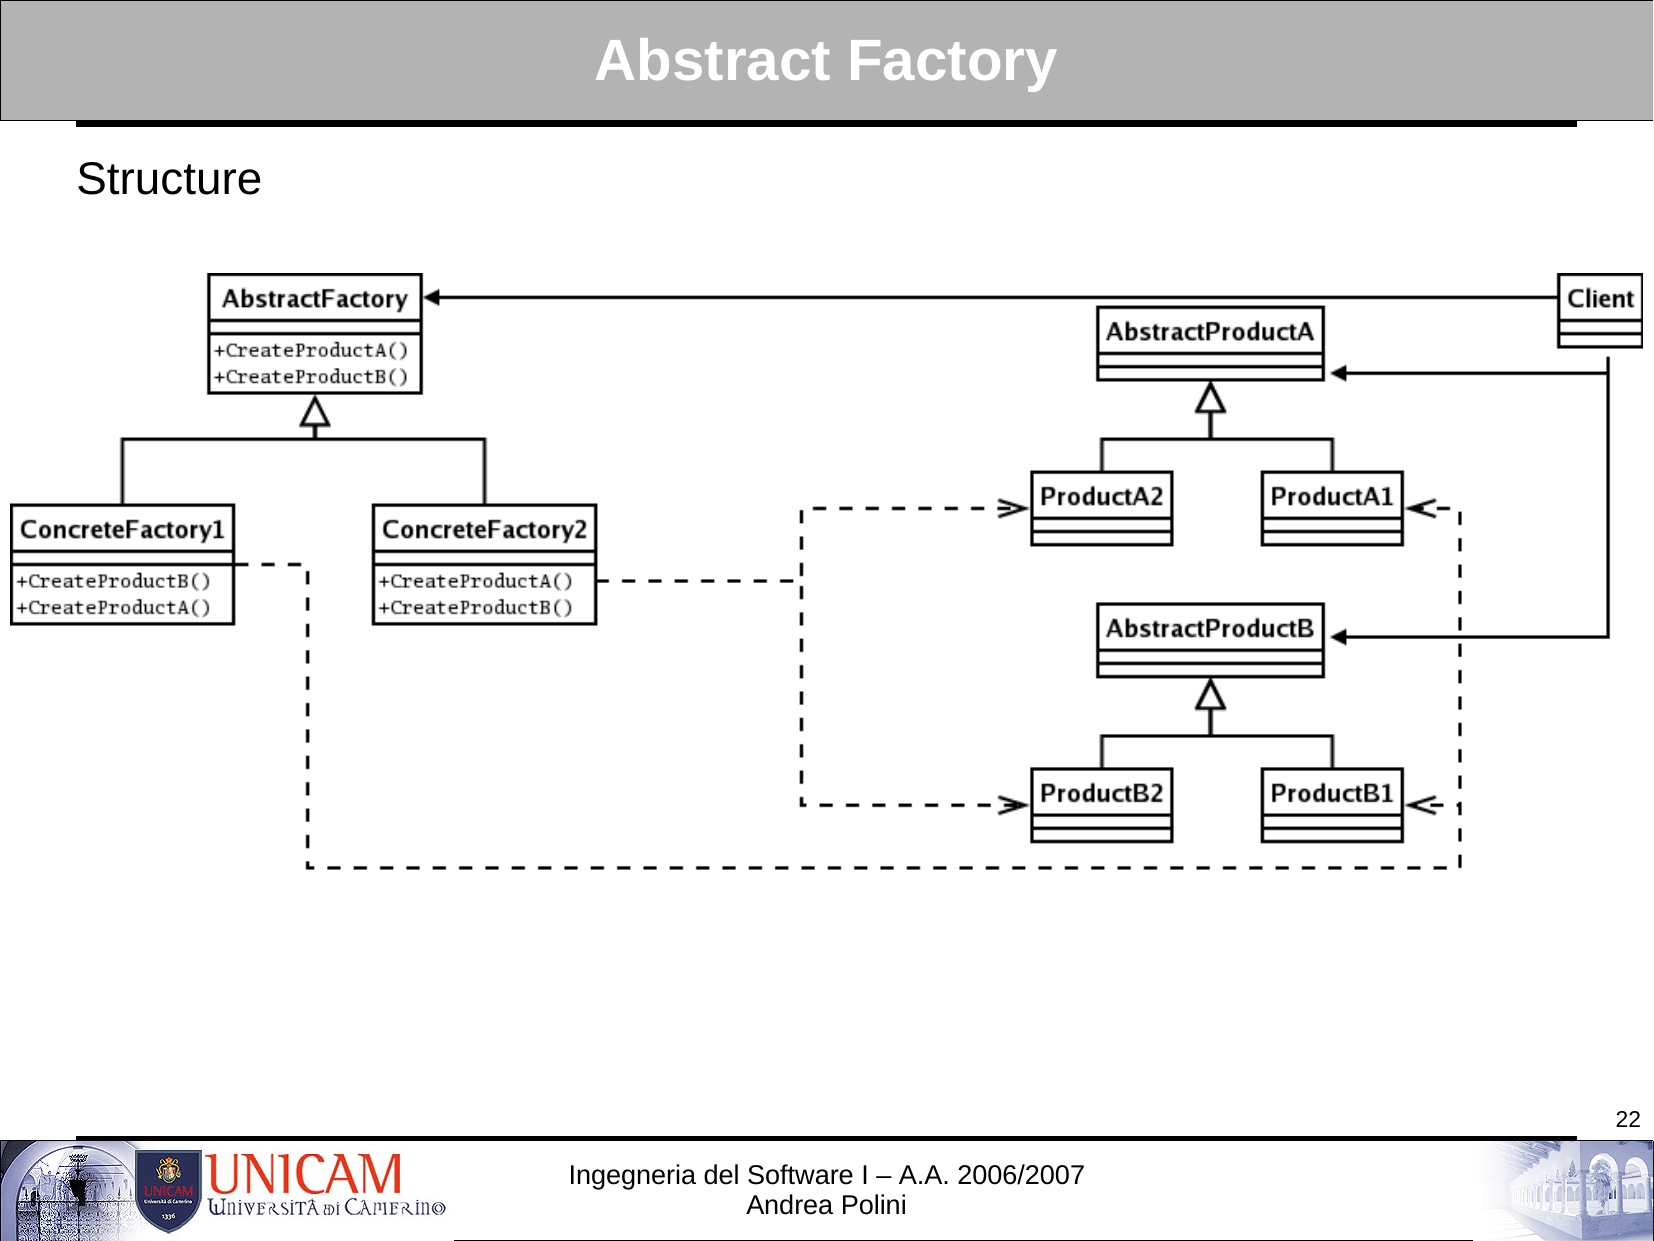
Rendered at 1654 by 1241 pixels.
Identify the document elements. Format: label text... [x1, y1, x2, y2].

list Structure [76, 152, 1577, 671]
picture [1473, 1141, 1654, 1241]
title Abstract Factory [0, 0, 1653, 121]
picture [0, 1141, 454, 1241]
picture [10, 273, 1643, 921]
